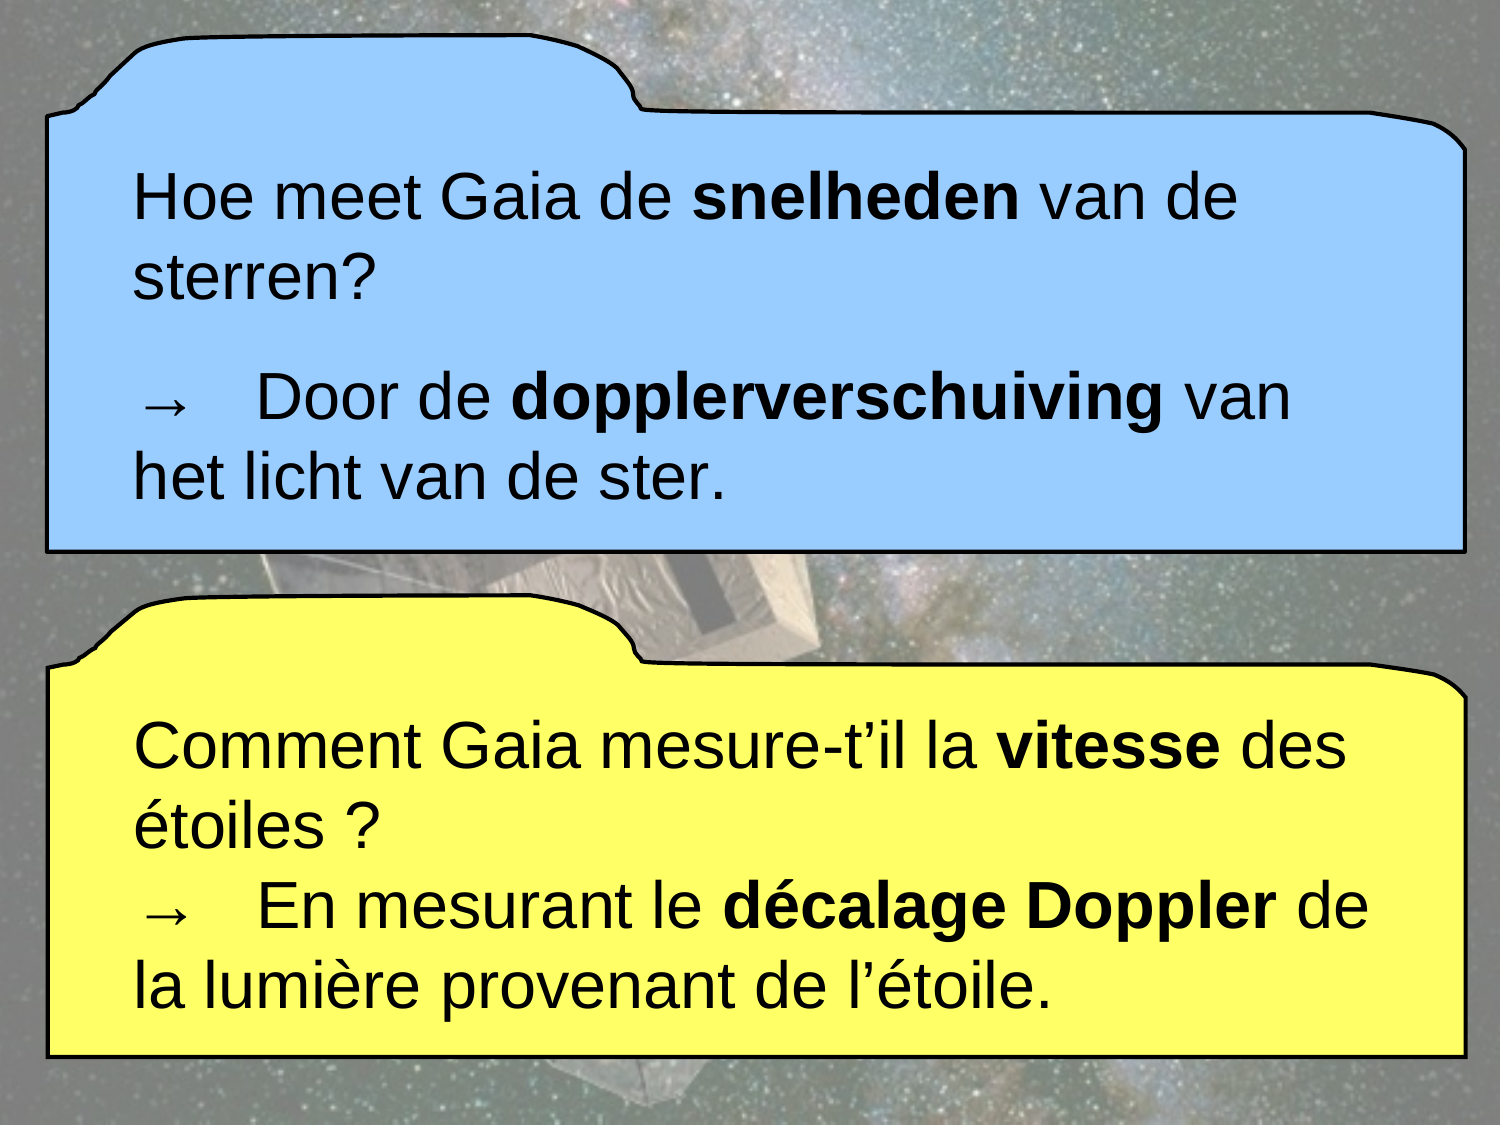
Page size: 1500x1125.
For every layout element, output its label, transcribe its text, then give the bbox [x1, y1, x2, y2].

picture [0, 0, 1500, 1125]
text_box Comment Gaia mesure-t’il la vitesse des étoiles ? → En mesurant le décalage Doppler de la lumière provenant de l’étoile. [47, 595, 1466, 1057]
text_box Hoe meet Gaia de snelheden van de sterren? → Door de dopplerverschuiving van het licht van de ster. [46, 35, 1465, 552]
